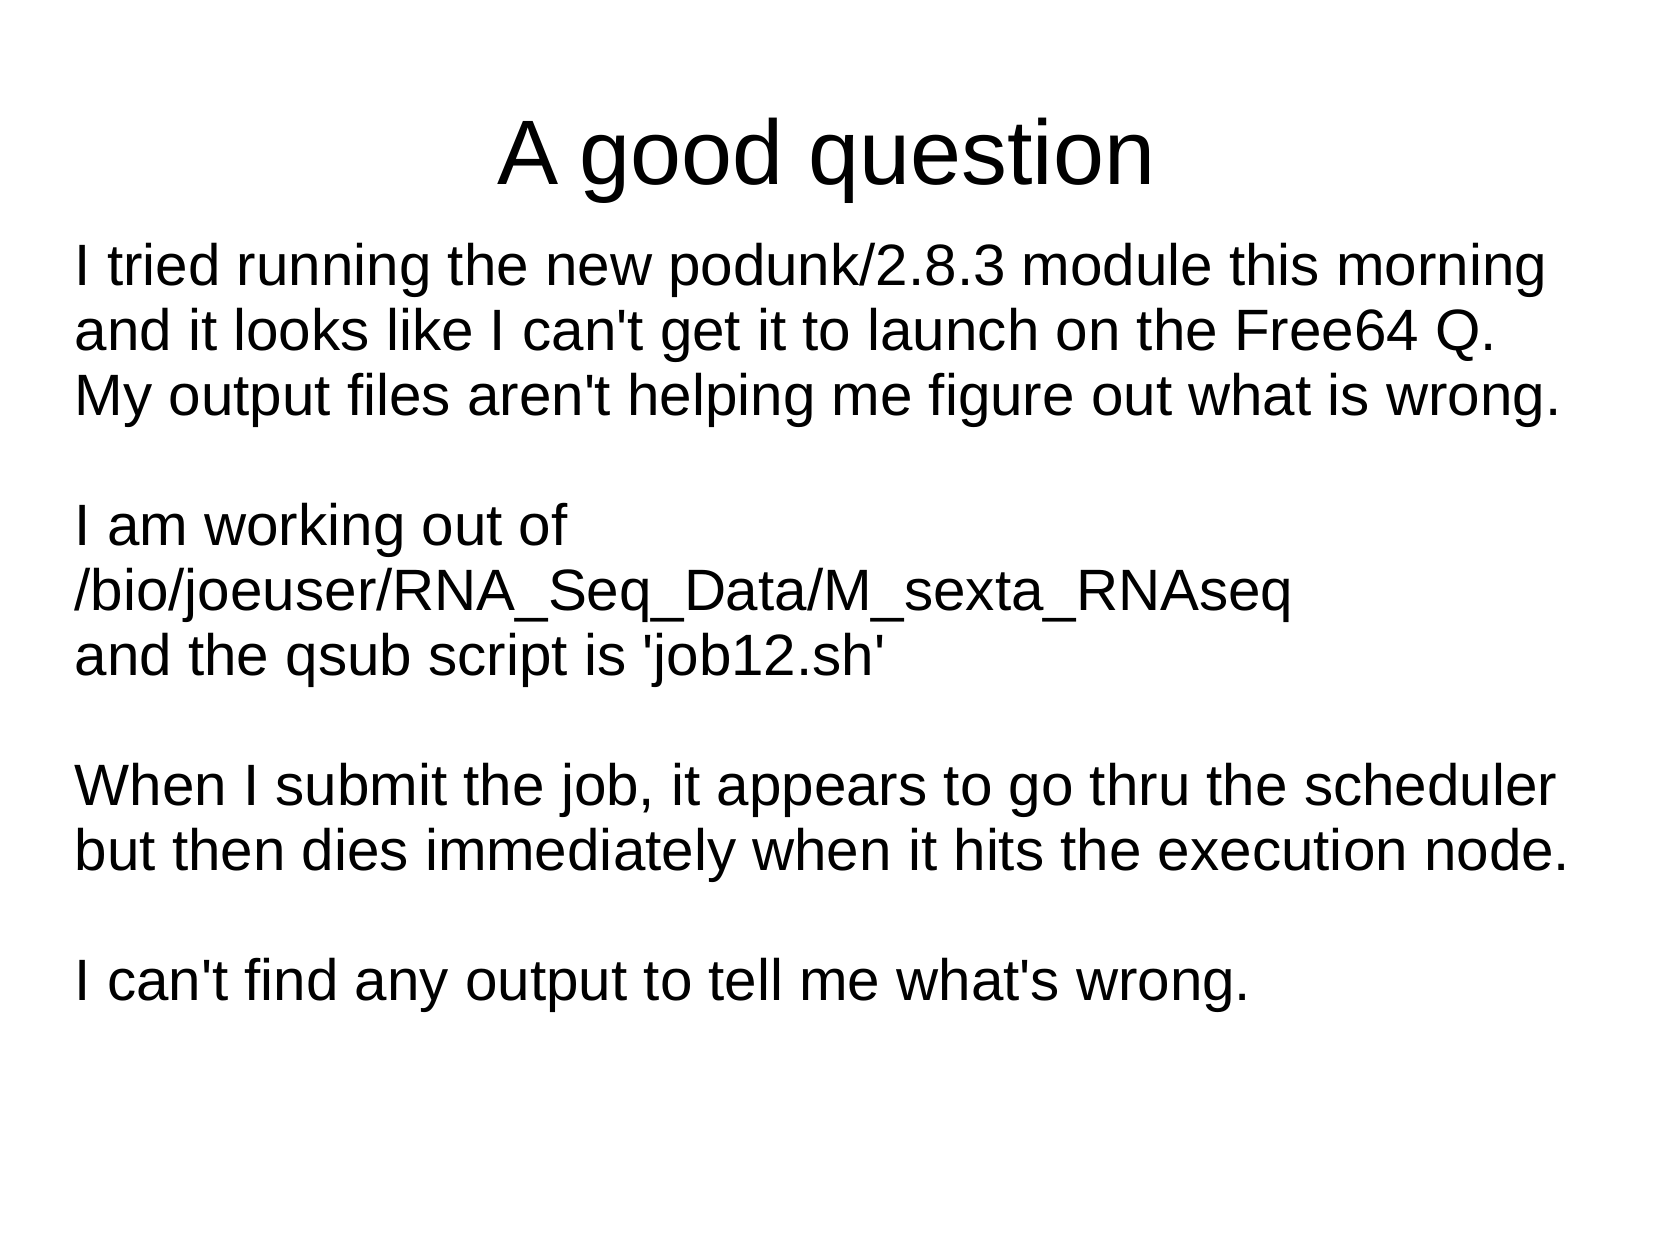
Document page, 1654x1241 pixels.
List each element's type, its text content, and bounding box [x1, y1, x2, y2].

text_box I tried running the new podunk/2.8.3 module this morning and it looks like I can't get it to launch on the Free64 Q. My output files aren't helping me figure out what is wrong. I am working out of /bio/joeuser/RNA_Seq_Data/M_sexta_RNAseq and the qsub script is 'job12.sh' When I submit the job, it appears to go thru the scheduler but then dies immediately when it hits the execution node. I can't find any output to tell me what's wrong. [60, 225, 1606, 1189]
title A good question [82, 49, 1571, 225]
